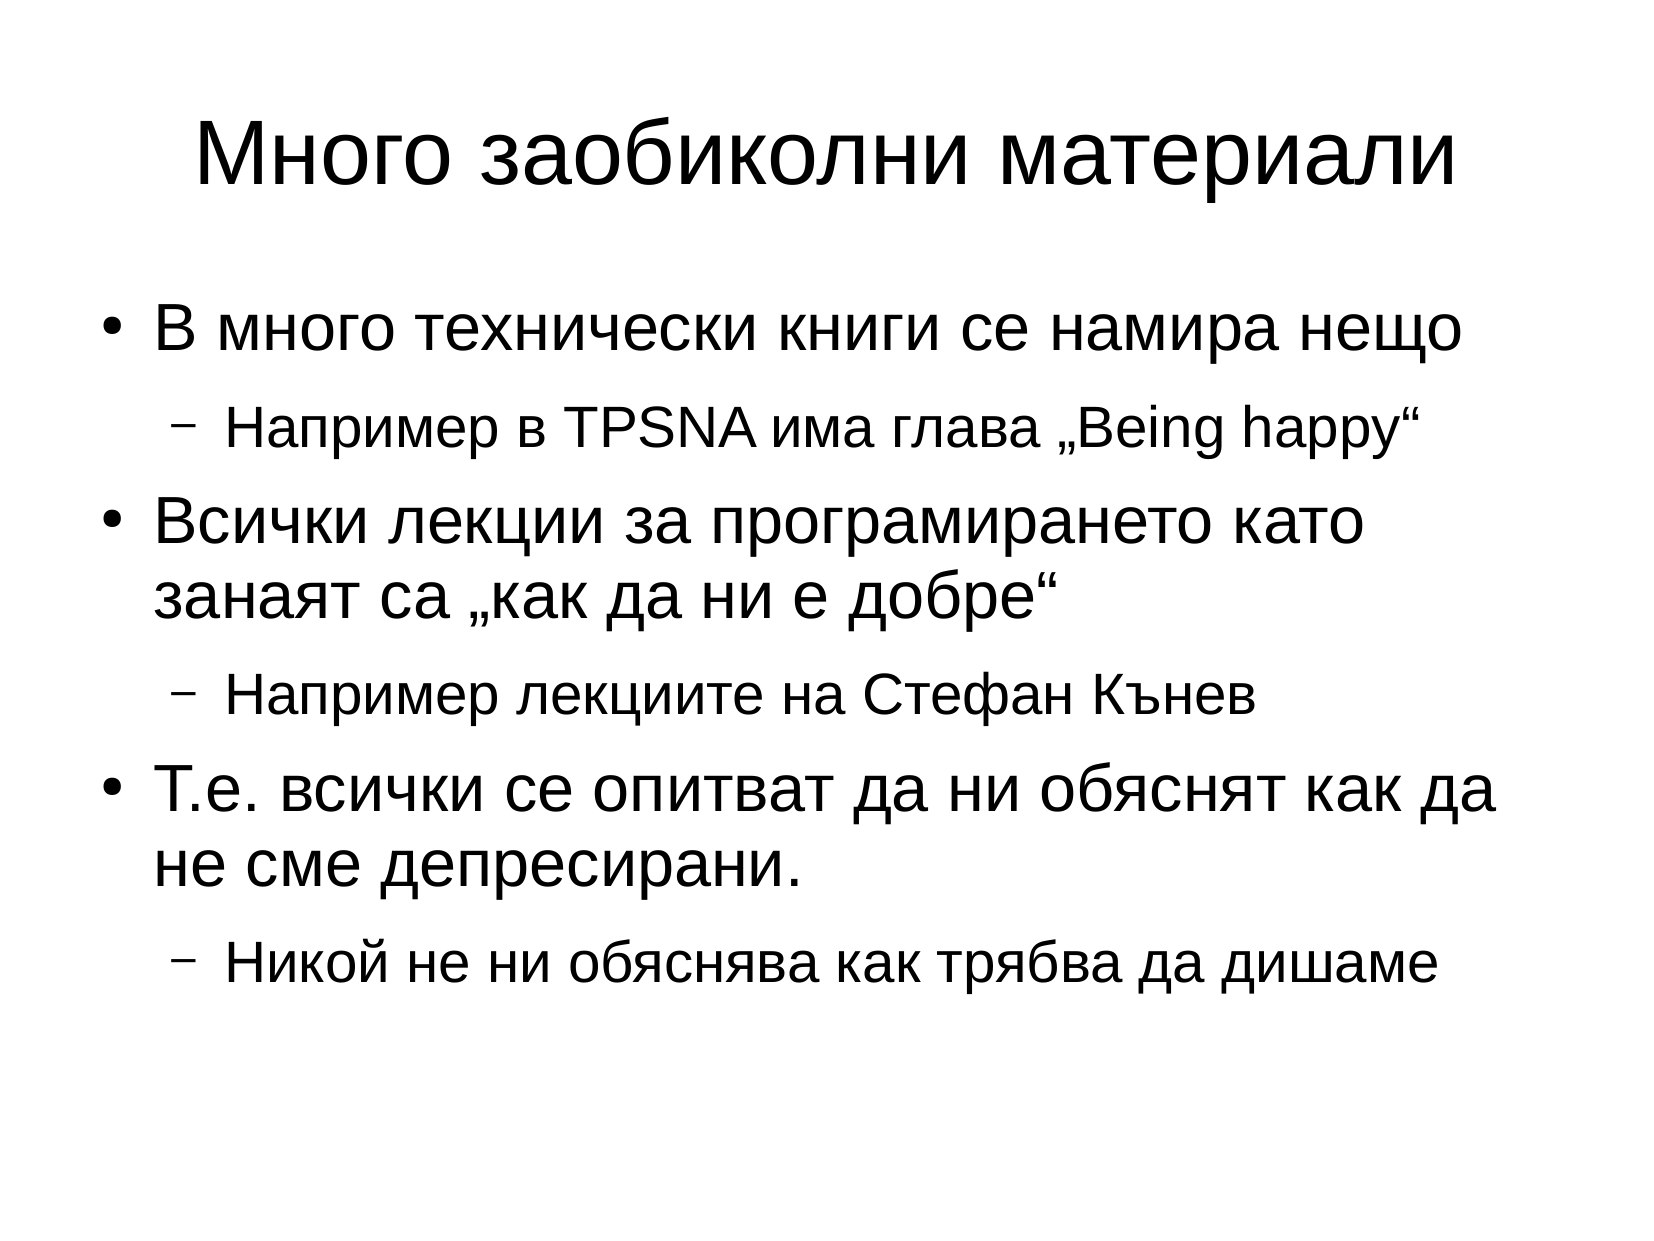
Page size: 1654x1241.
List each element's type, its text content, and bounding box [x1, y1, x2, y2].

title Много заобиколни материали [82, 49, 1571, 257]
list В много технически книги се намира нещо Например в TPSNA има глава „Being happy“ Всички лекции за програмирането като занаят са „как да ни е добре“ Например лекциите на Стефан Кънев Т.е. всички се опитват да ни обяснят как да не сме депресирани. Никой не ни обяснява как трябва да дишаме [82, 290, 1538, 1182]
